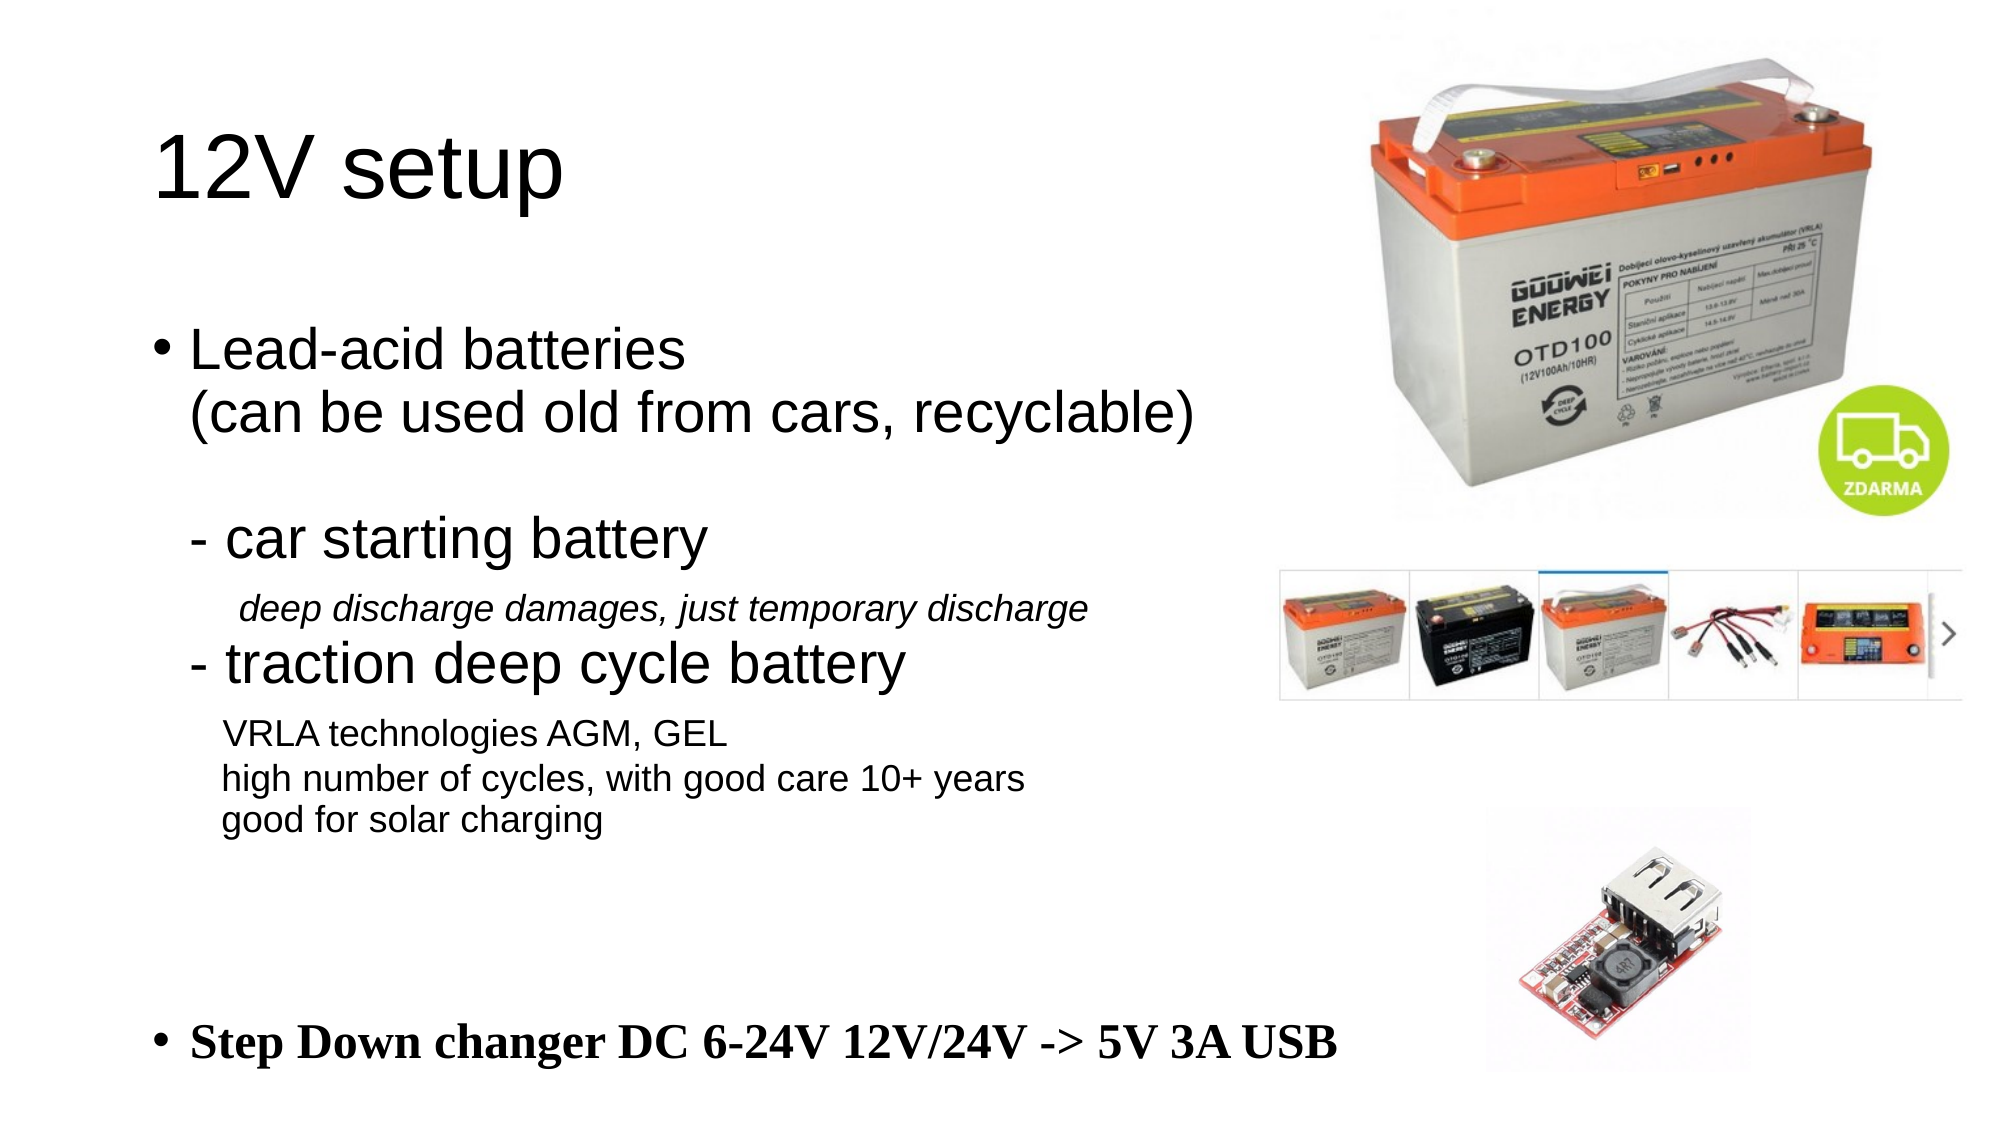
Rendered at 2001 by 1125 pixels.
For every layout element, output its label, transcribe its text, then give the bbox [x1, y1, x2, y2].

picture [1265, 0, 1973, 727]
picture [1486, 807, 1751, 1072]
title 12V setup [137, 59, 1265, 278]
list Lead-acid batteries (can be used old from cars, recyclable) - car starting battery deep discharge damages, just temporary discharge - traction deep cycle battery VRLA technologies AGM, GEL high number of cycles, with good care 10+ years good for solar charging Step Down changer DC 6-24V 12V/24V -> 5V 3A USB [137, 311, 1863, 1014]
